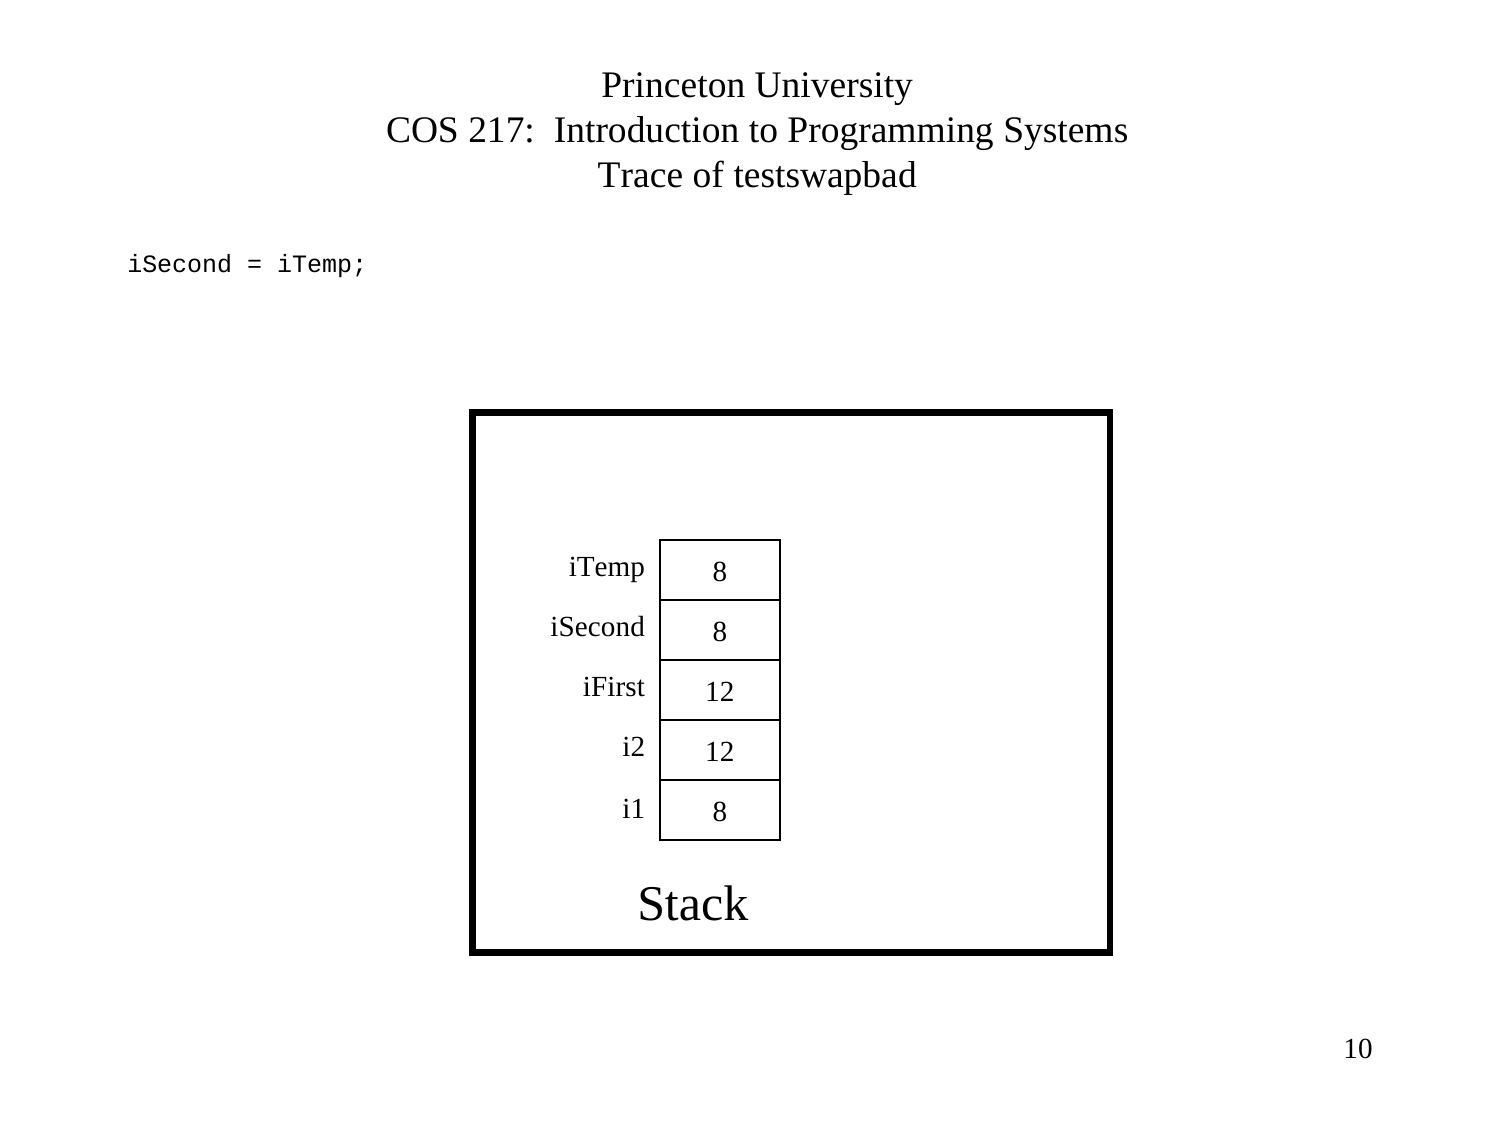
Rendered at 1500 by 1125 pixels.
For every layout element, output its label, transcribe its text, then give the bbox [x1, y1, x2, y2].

text_box 8 [660, 539, 781, 601]
text_box i1 [492, 782, 660, 833]
text_box iSecond = iTemp; [112, 239, 841, 286]
text_box 12 [660, 661, 781, 721]
text_box iSecond [492, 599, 661, 651]
text_box iTemp [492, 539, 661, 591]
text_box i2 [492, 719, 661, 771]
text_box Princeton University COS 217: Introduction to Programming Systems Trace of testswapbad [202, 52, 1313, 203]
text_box iFirst [492, 659, 661, 711]
text_box 8 [660, 781, 781, 841]
text_box 12 [660, 721, 781, 781]
text_box Stack [622, 862, 802, 938]
text_box 8 [660, 601, 781, 661]
